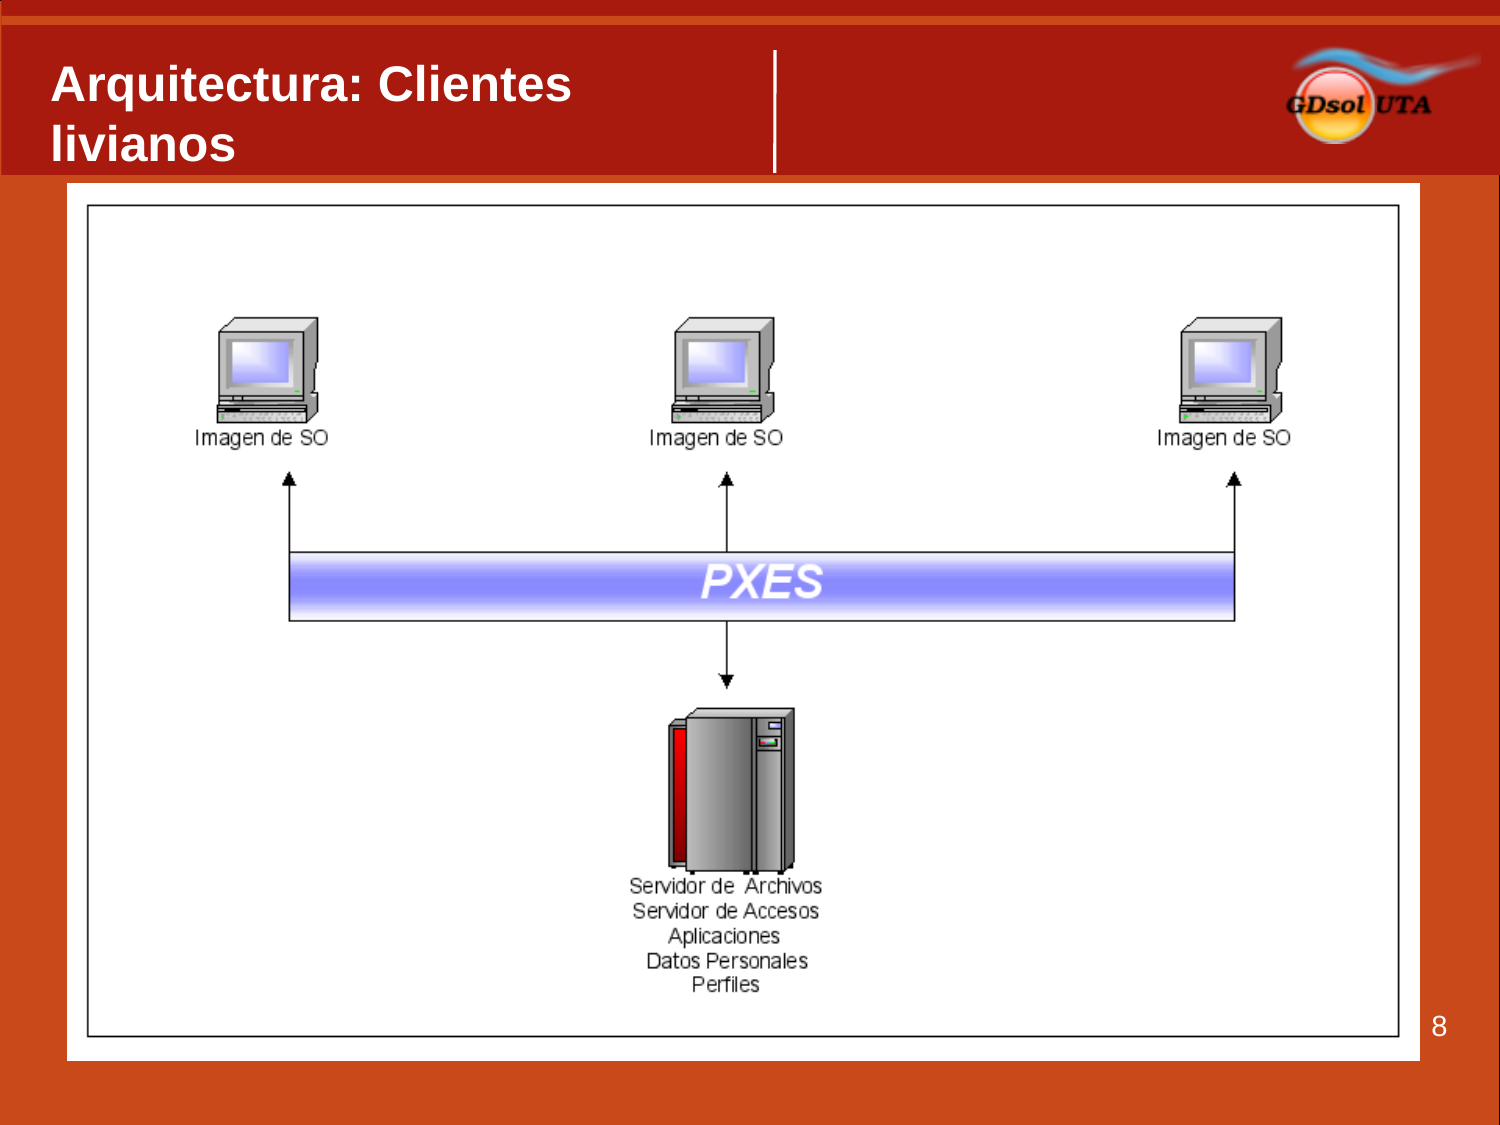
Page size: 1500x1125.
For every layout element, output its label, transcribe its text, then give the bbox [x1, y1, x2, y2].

title Arquitectura: Clientes livianos [50, 53, 751, 172]
picture [1285, 45, 1481, 144]
picture [67, 183, 1420, 1061]
